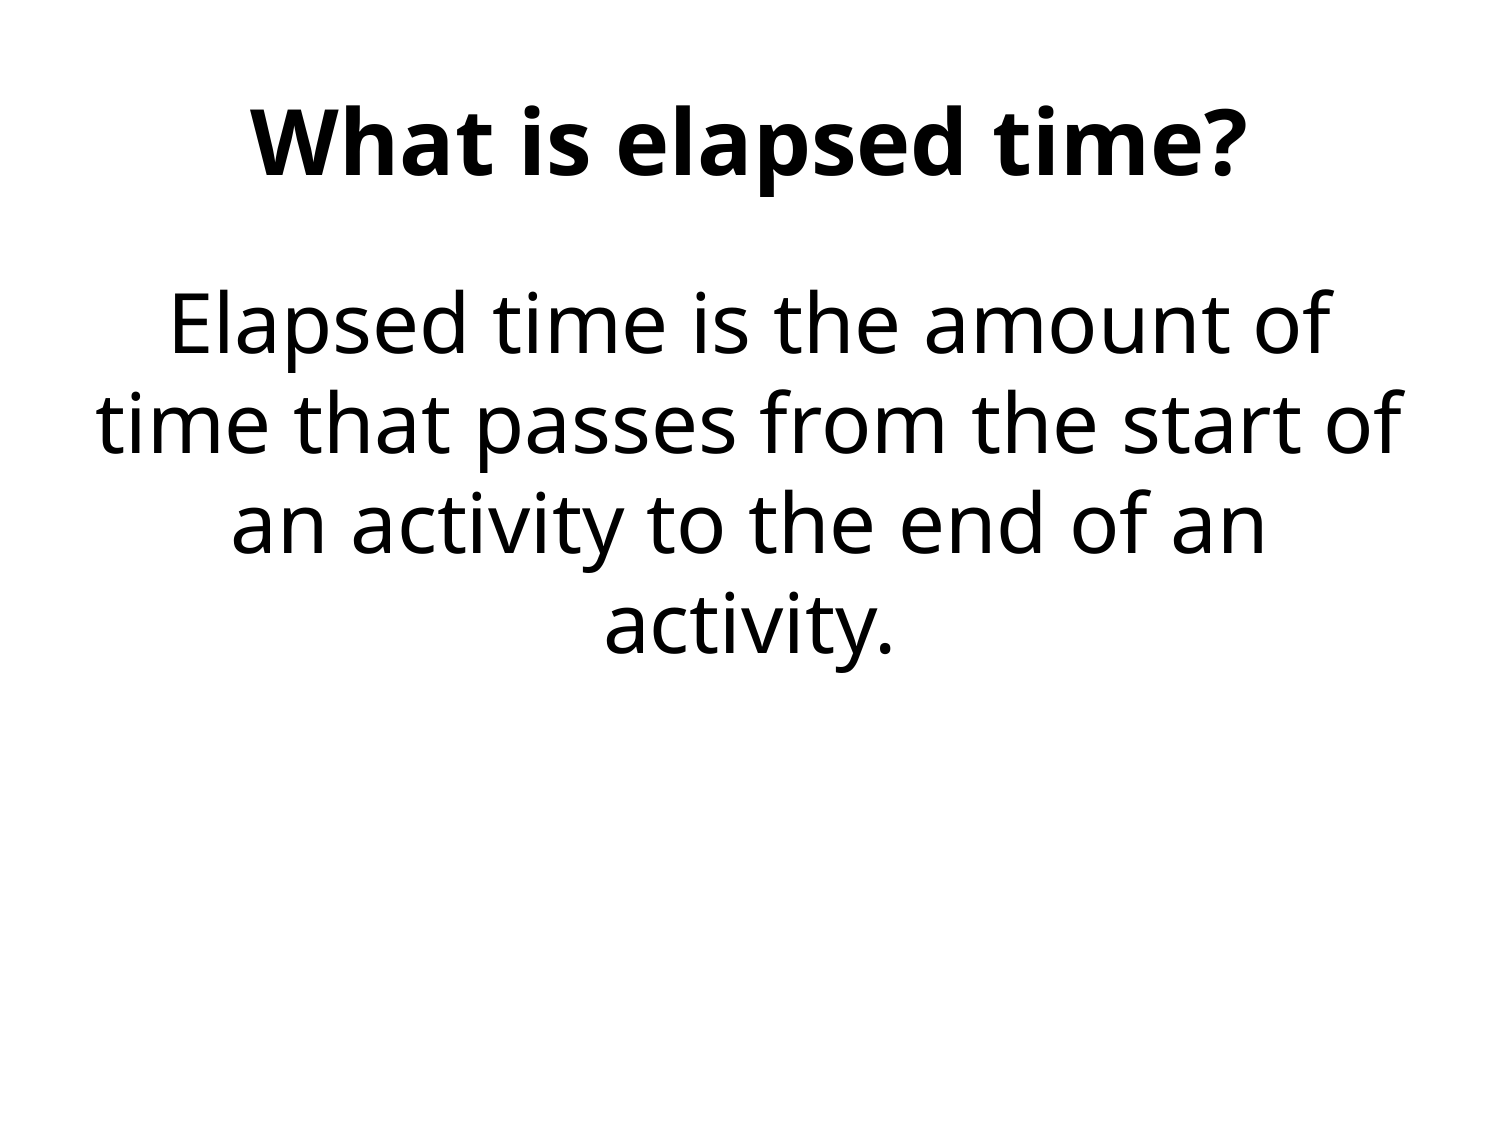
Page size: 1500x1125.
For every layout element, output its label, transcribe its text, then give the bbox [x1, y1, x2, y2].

title What is elapsed time? [75, 45, 1425, 233]
list Elapsed time is the amount of time that passes from the start of an activity to the end of an activity. [75, 262, 1425, 1005]
